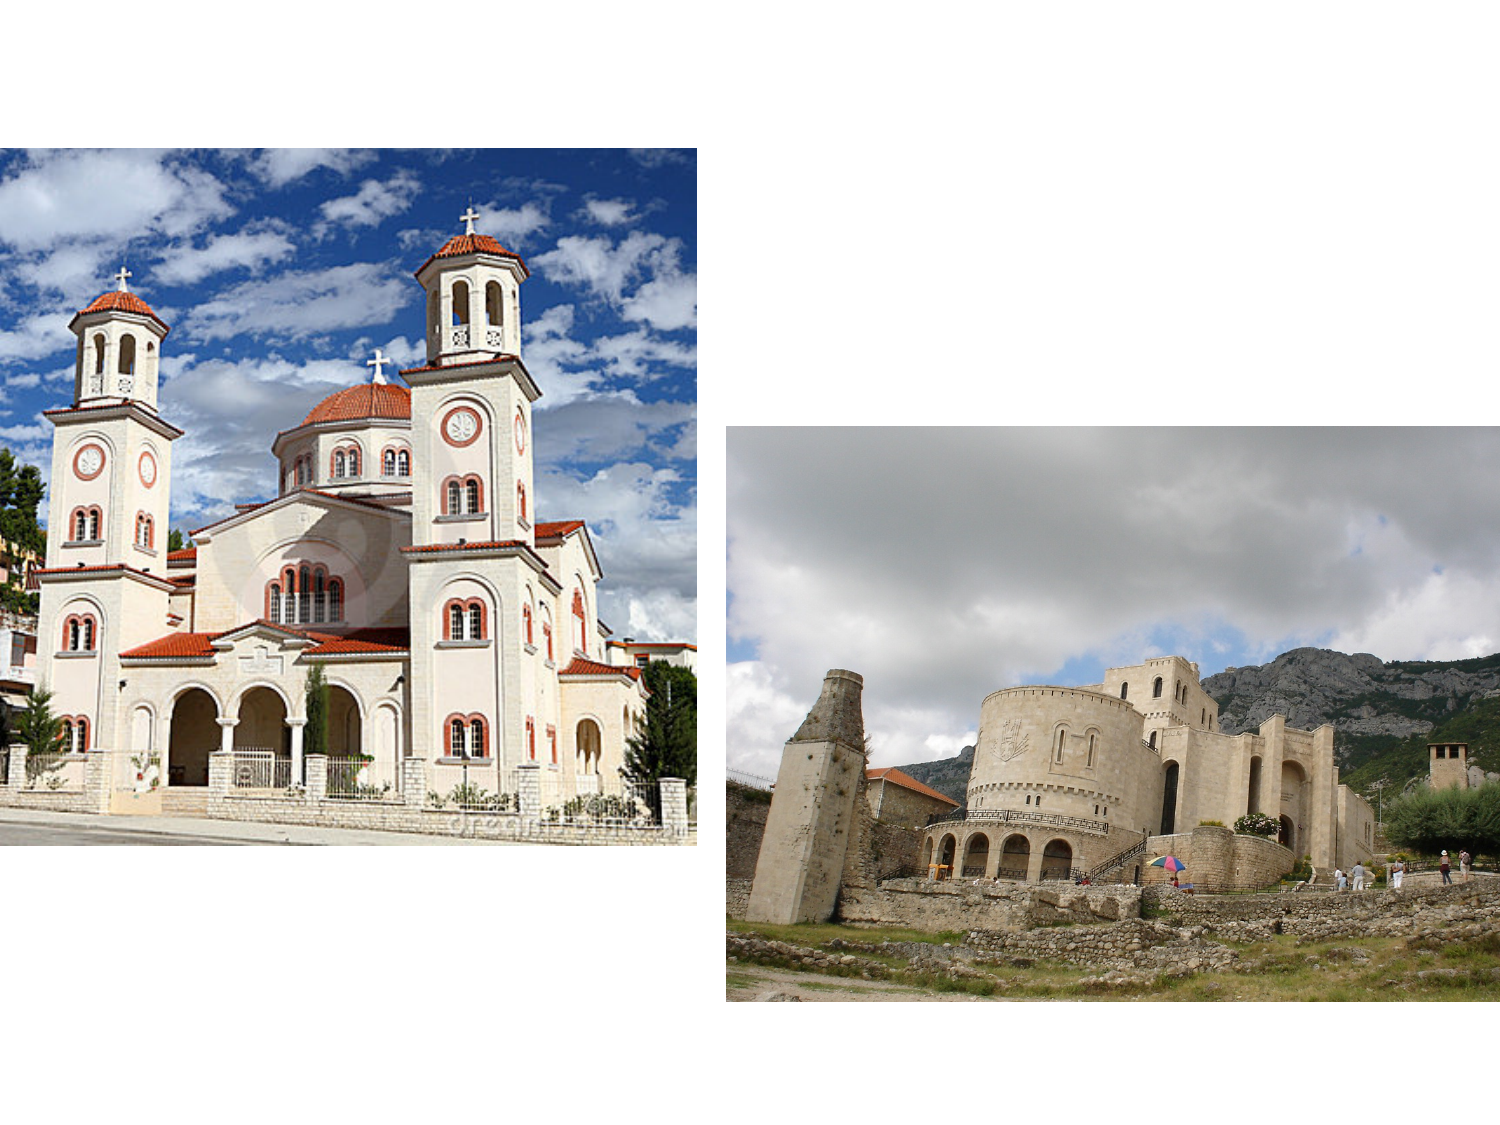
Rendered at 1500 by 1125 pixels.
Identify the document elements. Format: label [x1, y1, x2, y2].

picture [726, 426, 1500, 1002]
picture [0, 148, 697, 846]
